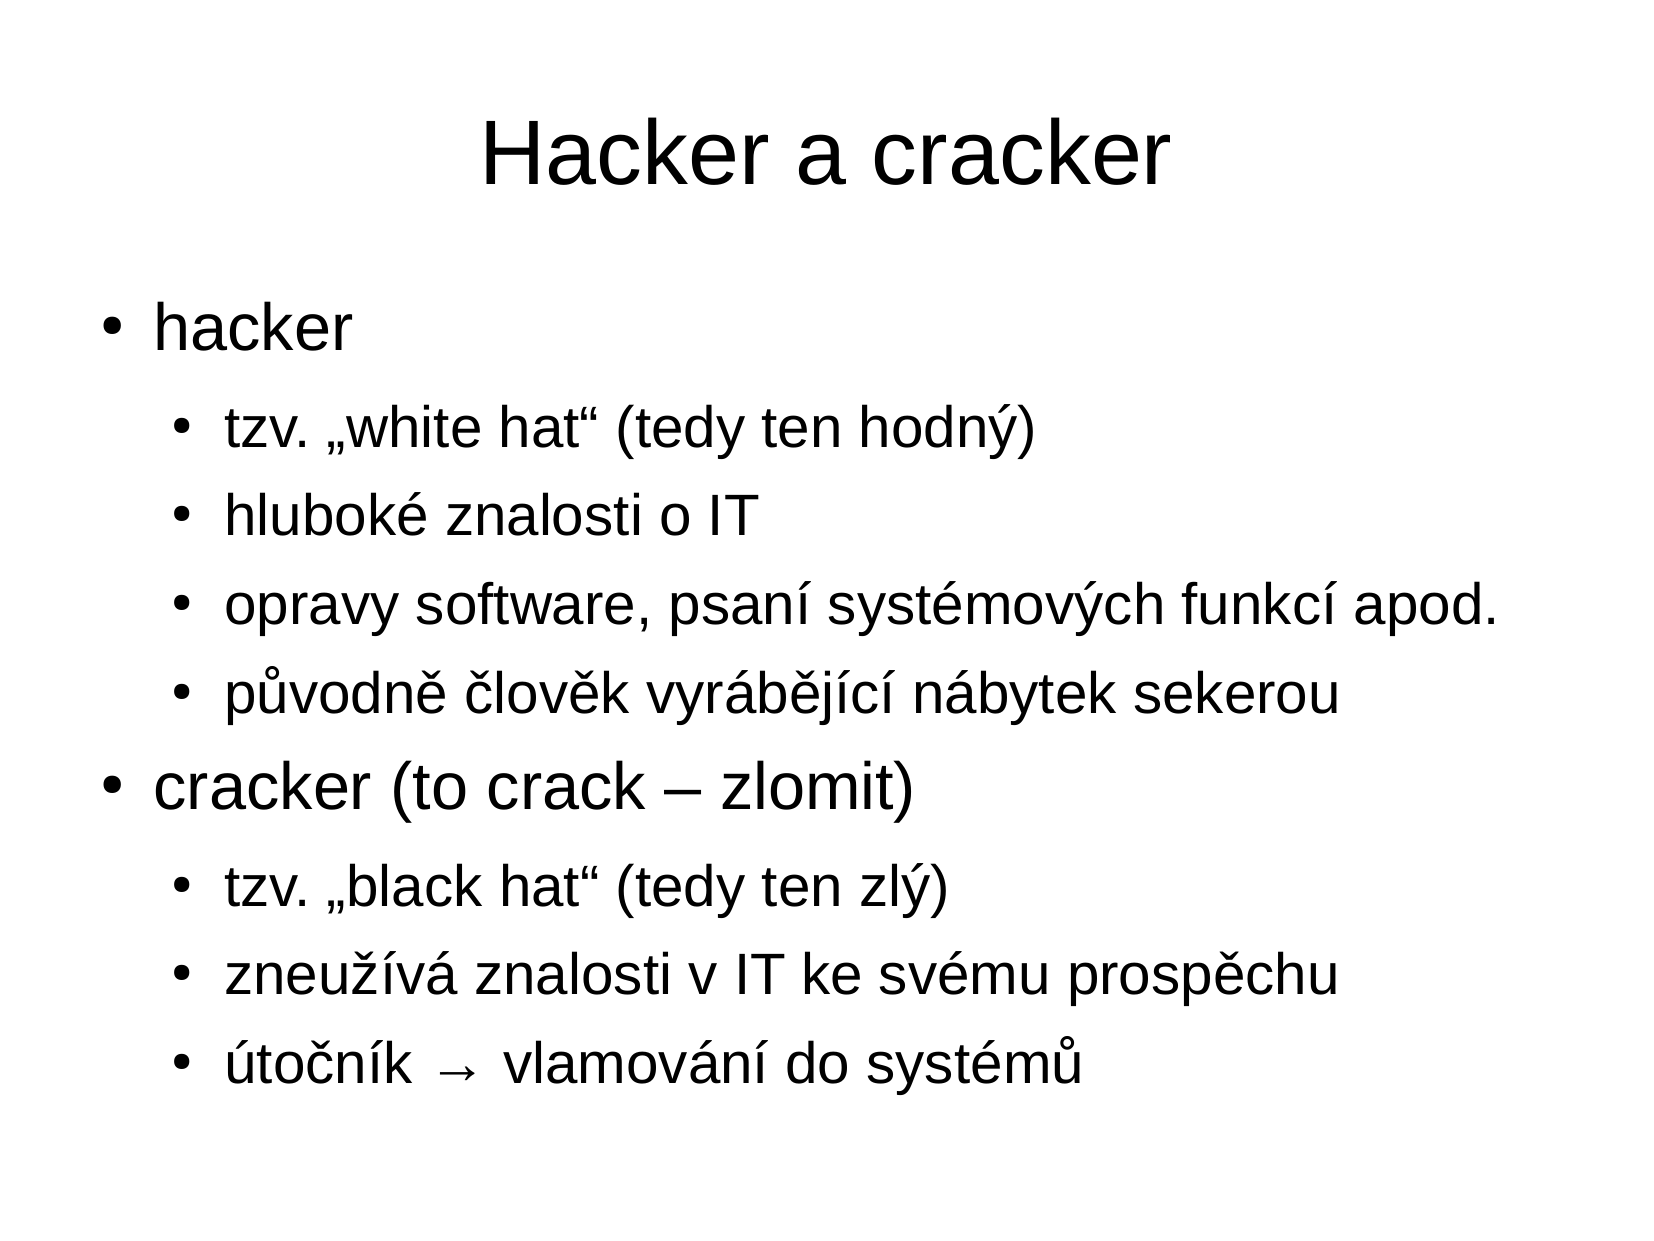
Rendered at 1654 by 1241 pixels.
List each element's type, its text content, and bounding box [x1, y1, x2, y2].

title Hacker a cracker [82, 56, 1571, 250]
list hacker tzv. „white hat“ (tedy ten hodný) hluboké znalosti o IT opravy software, psaní systémových funkcí apod. původně člověk vyrábějící nábytek sekerou cracker (to crack – zlomit) tzv. „black hat“ (tedy ten zlý) zneužívá znalosti v IT ke svému prospěchu útočník → vlamování do systémů [82, 290, 1571, 1095]
